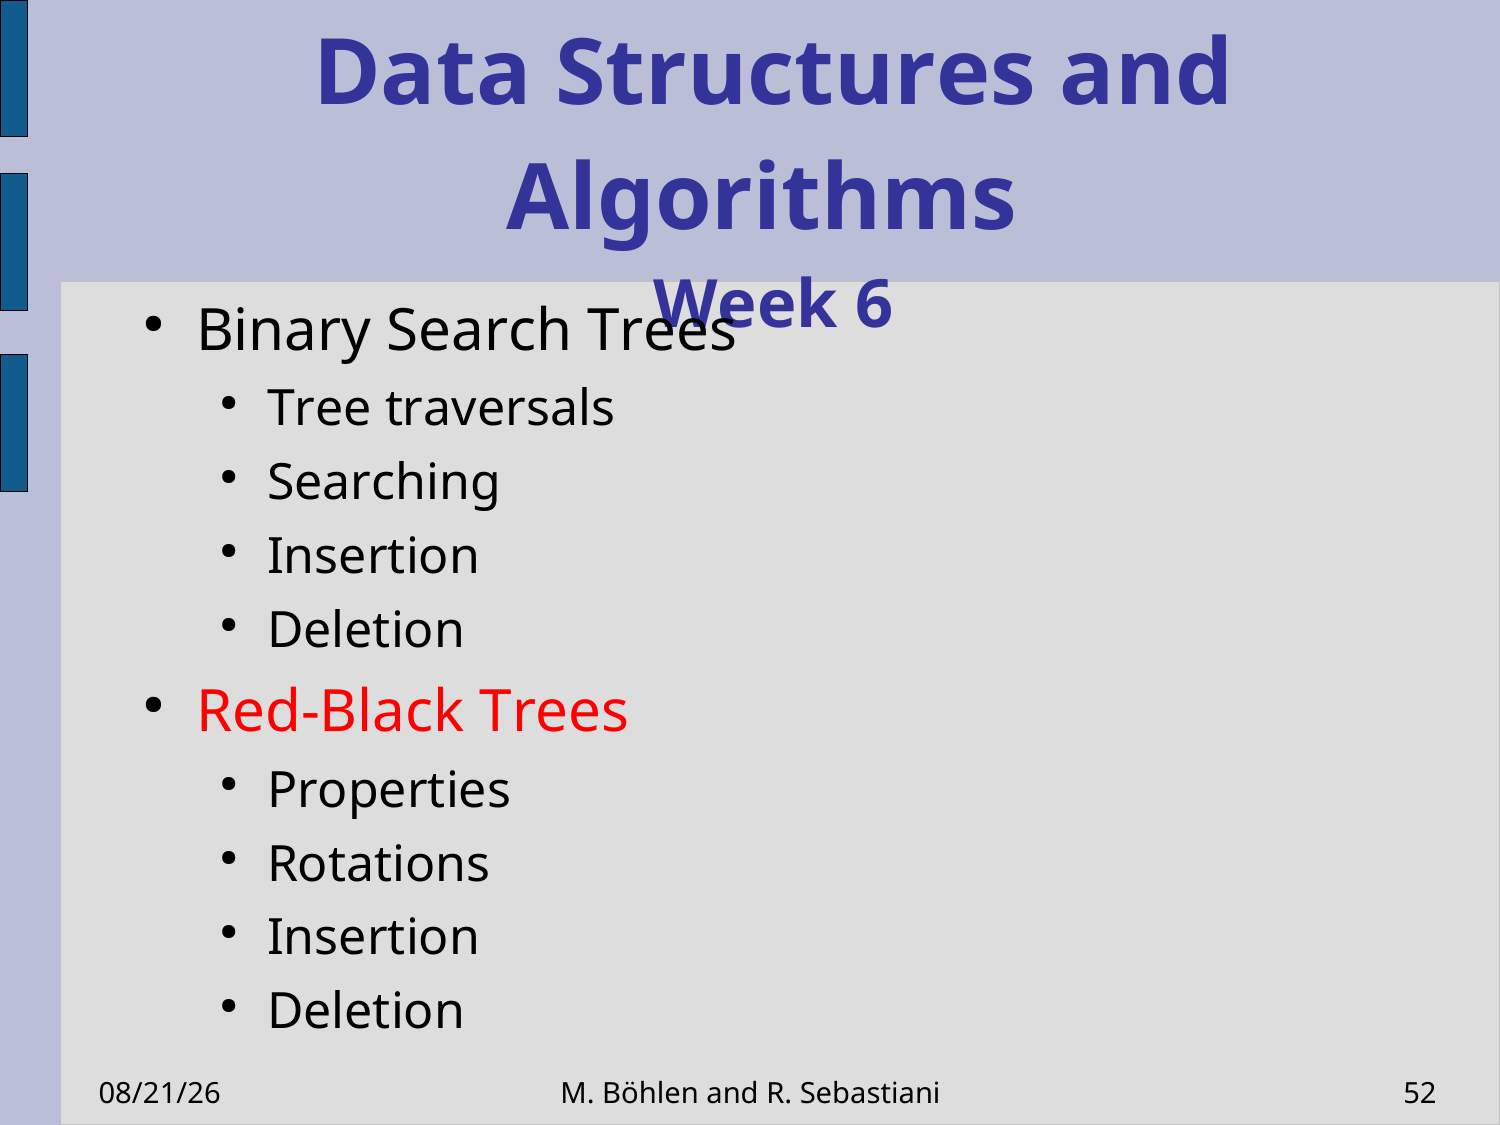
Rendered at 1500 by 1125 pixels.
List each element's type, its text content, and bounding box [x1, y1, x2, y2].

title Data Structures and Algorithms Week 6 [65, 68, 1482, 285]
subtitle Binary Search Trees Tree traversals Searching Insertion Deletion Red-Black Trees Properties Rotations Insertion Deletion [110, 305, 1392, 1030]
